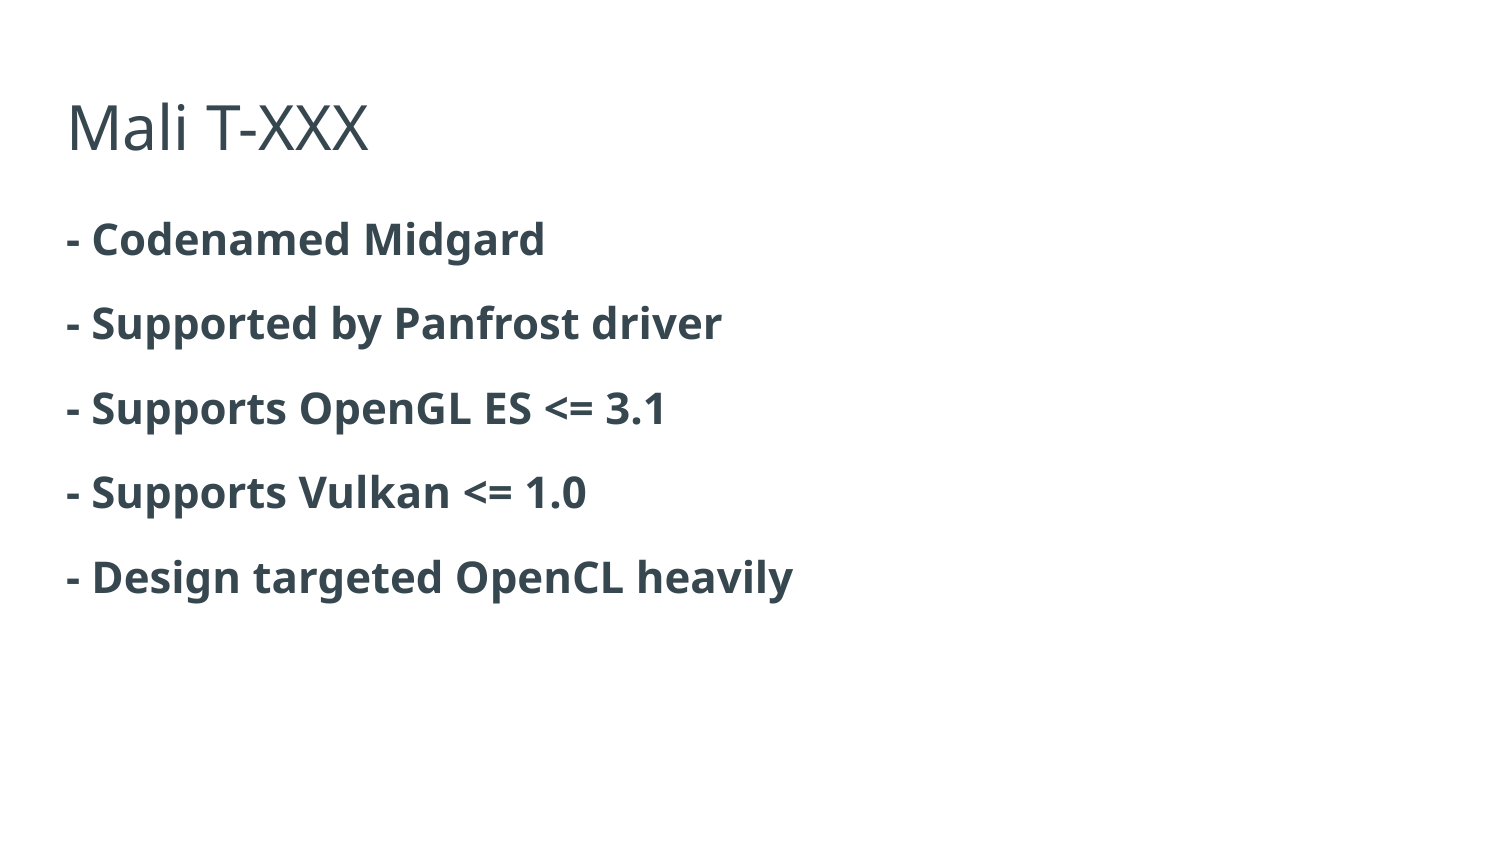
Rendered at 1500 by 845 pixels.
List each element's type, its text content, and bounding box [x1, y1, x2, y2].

list - Codenamed Midgard - Supported by Panfrost driver - Supports OpenGL ES <= 3.1 - Supports Vulkan <= 1.0 - Design targeted OpenCL heavily [51, 189, 916, 750]
title Mali T-XXX [51, 72, 1449, 167]
